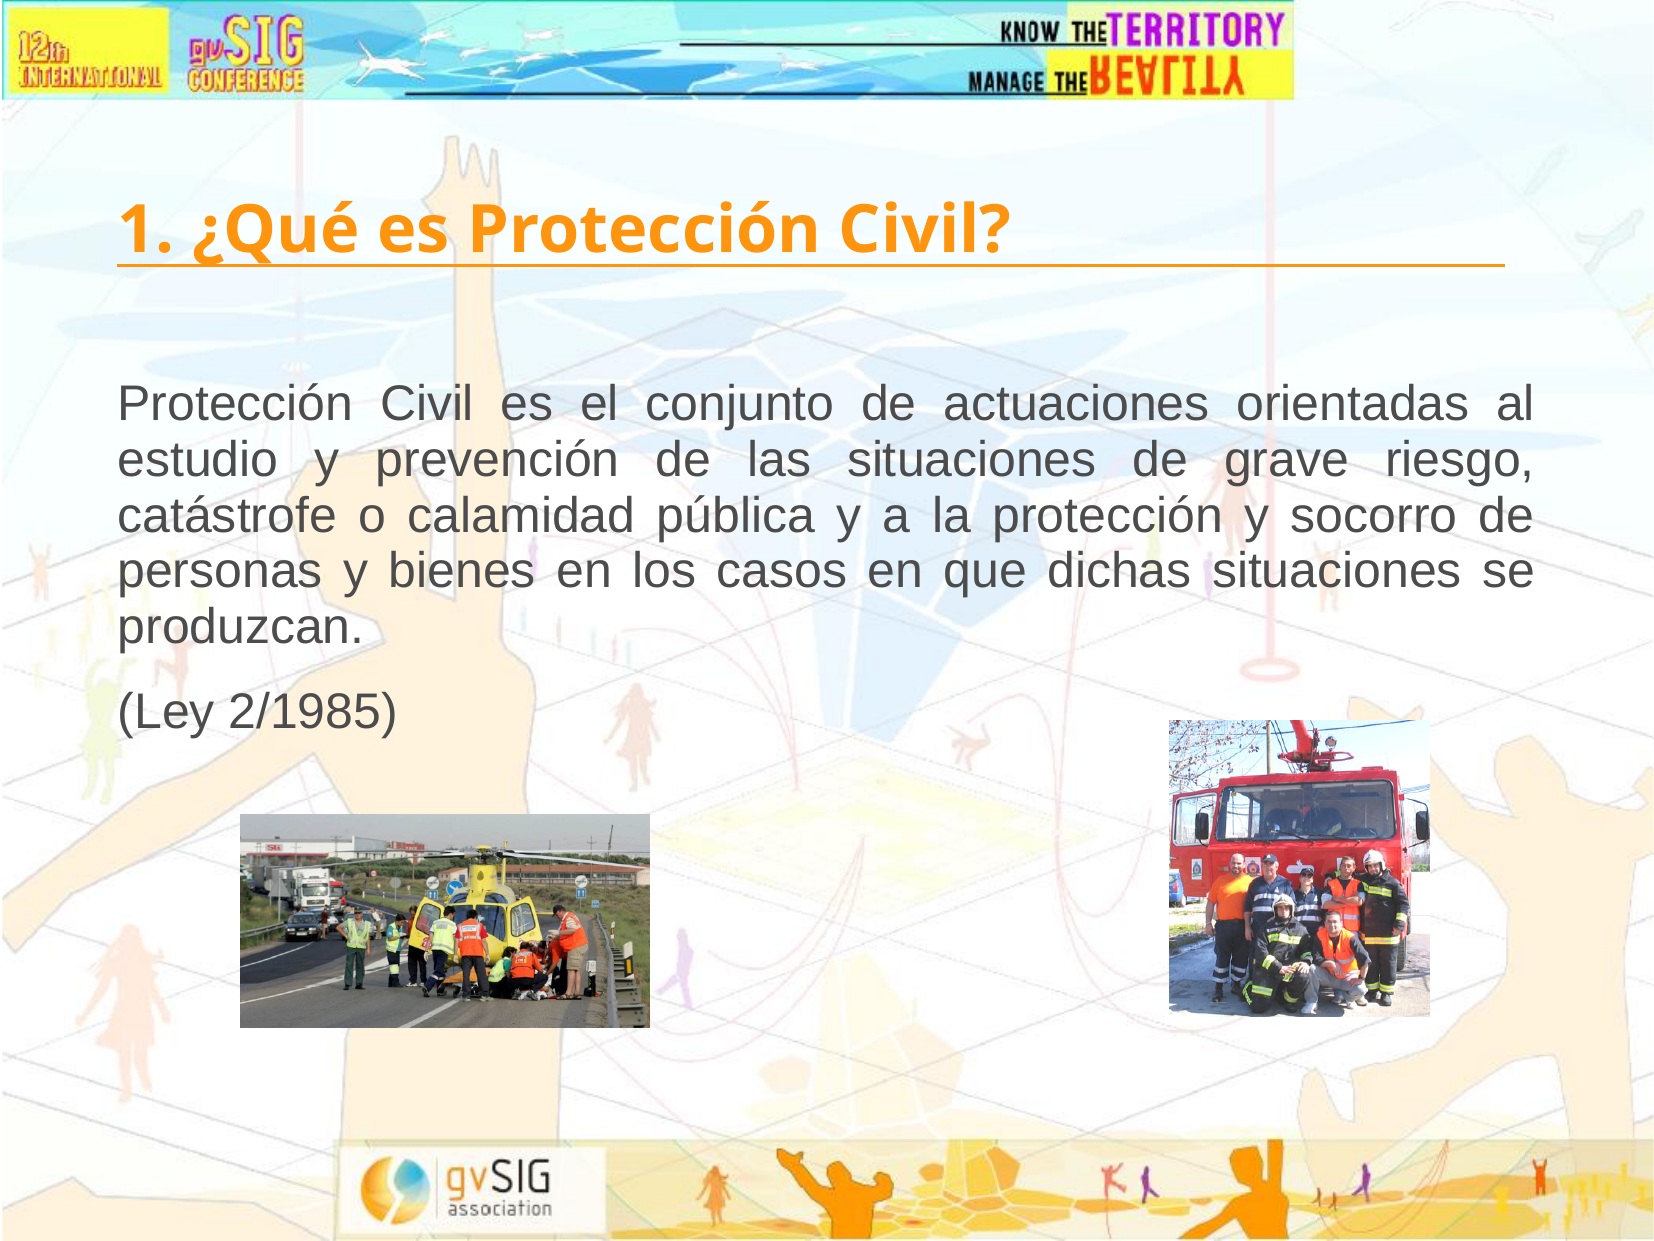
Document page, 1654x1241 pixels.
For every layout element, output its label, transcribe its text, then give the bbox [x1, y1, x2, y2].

picture [2, 0, 1654, 1241]
title 1. ¿Qué es Protección Civil? [117, 187, 1606, 266]
list Protección Civil es el conjunto de actuaciones orientadas al estudio y prevención de las situaciones de grave riesgo, catástrofe o calamidad pública y a la protección y socorro de personas y bienes en los casos en que dichas situaciones se produzcan. (Ley 2/1985) [117, 375, 1536, 900]
